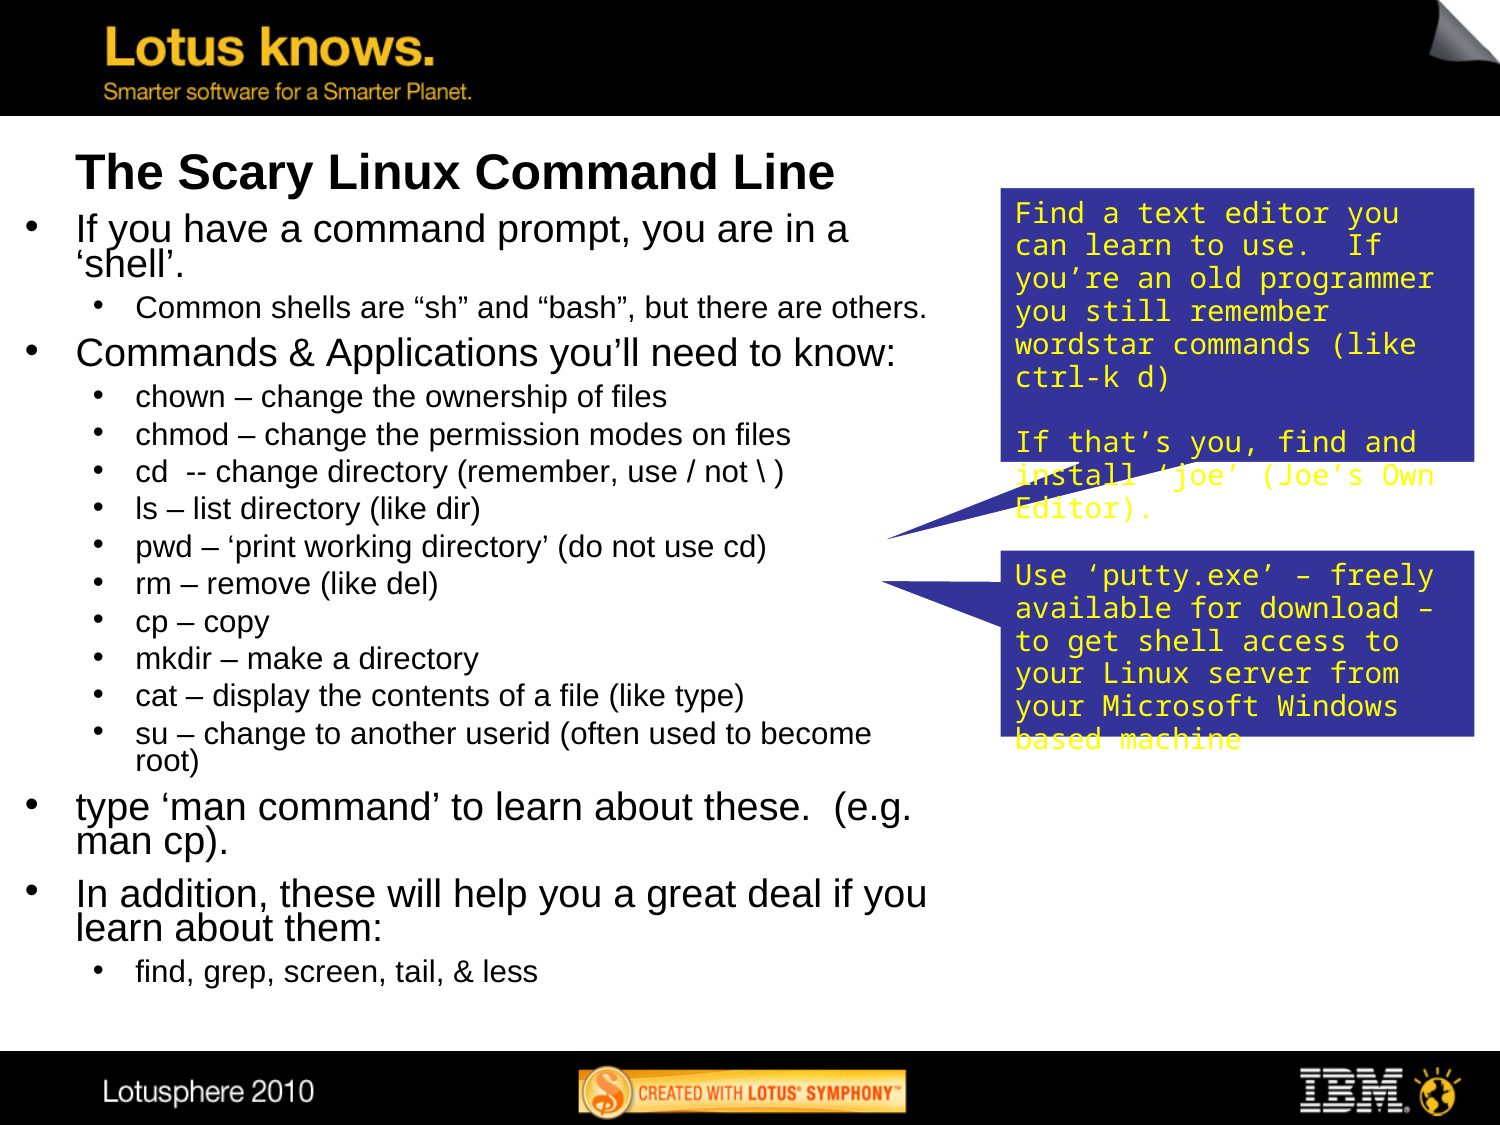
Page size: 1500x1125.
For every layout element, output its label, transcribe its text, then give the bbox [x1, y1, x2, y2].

title The Scary Linux Command Line [74, 137, 1475, 200]
picture [0, 1053, 1500, 1125]
text_box Use ‘putty.exe’ – freely available for download – to get shell access to your Linux server from your Microsoft Windows based machine [876, 549, 1476, 738]
list If you have a command prompt, you are in a ‘shell’. Common shells are “sh” and “bash”, but there are others. Commands & Applications you’ll need to know: chown – change the ownership of files chmod – change the permission modes on files cd -- change directory (remember, use / not \ ) ls – list directory (like dir) pwd – ‘print working directory’ (do not use cd) rm – remove (like del) cp – copy mkdir – make a directory cat – display the contents of a file (like type) su – change to another userid (often used to become root) type ‘man command’ to learn about these. (e.g. man cp). In addition, these will help you a great deal if you learn about them: find, grep, screen, tail, & less [24, 212, 938, 1026]
picture [0, 0, 1500, 114]
text_box Find a text editor you can learn to use. If you’re an old programmer you still remember wordstar commands (like ctrl-k d) If that’s you, find and install ‘joe’ (Joe’s Own Editor). [872, 187, 1476, 544]
